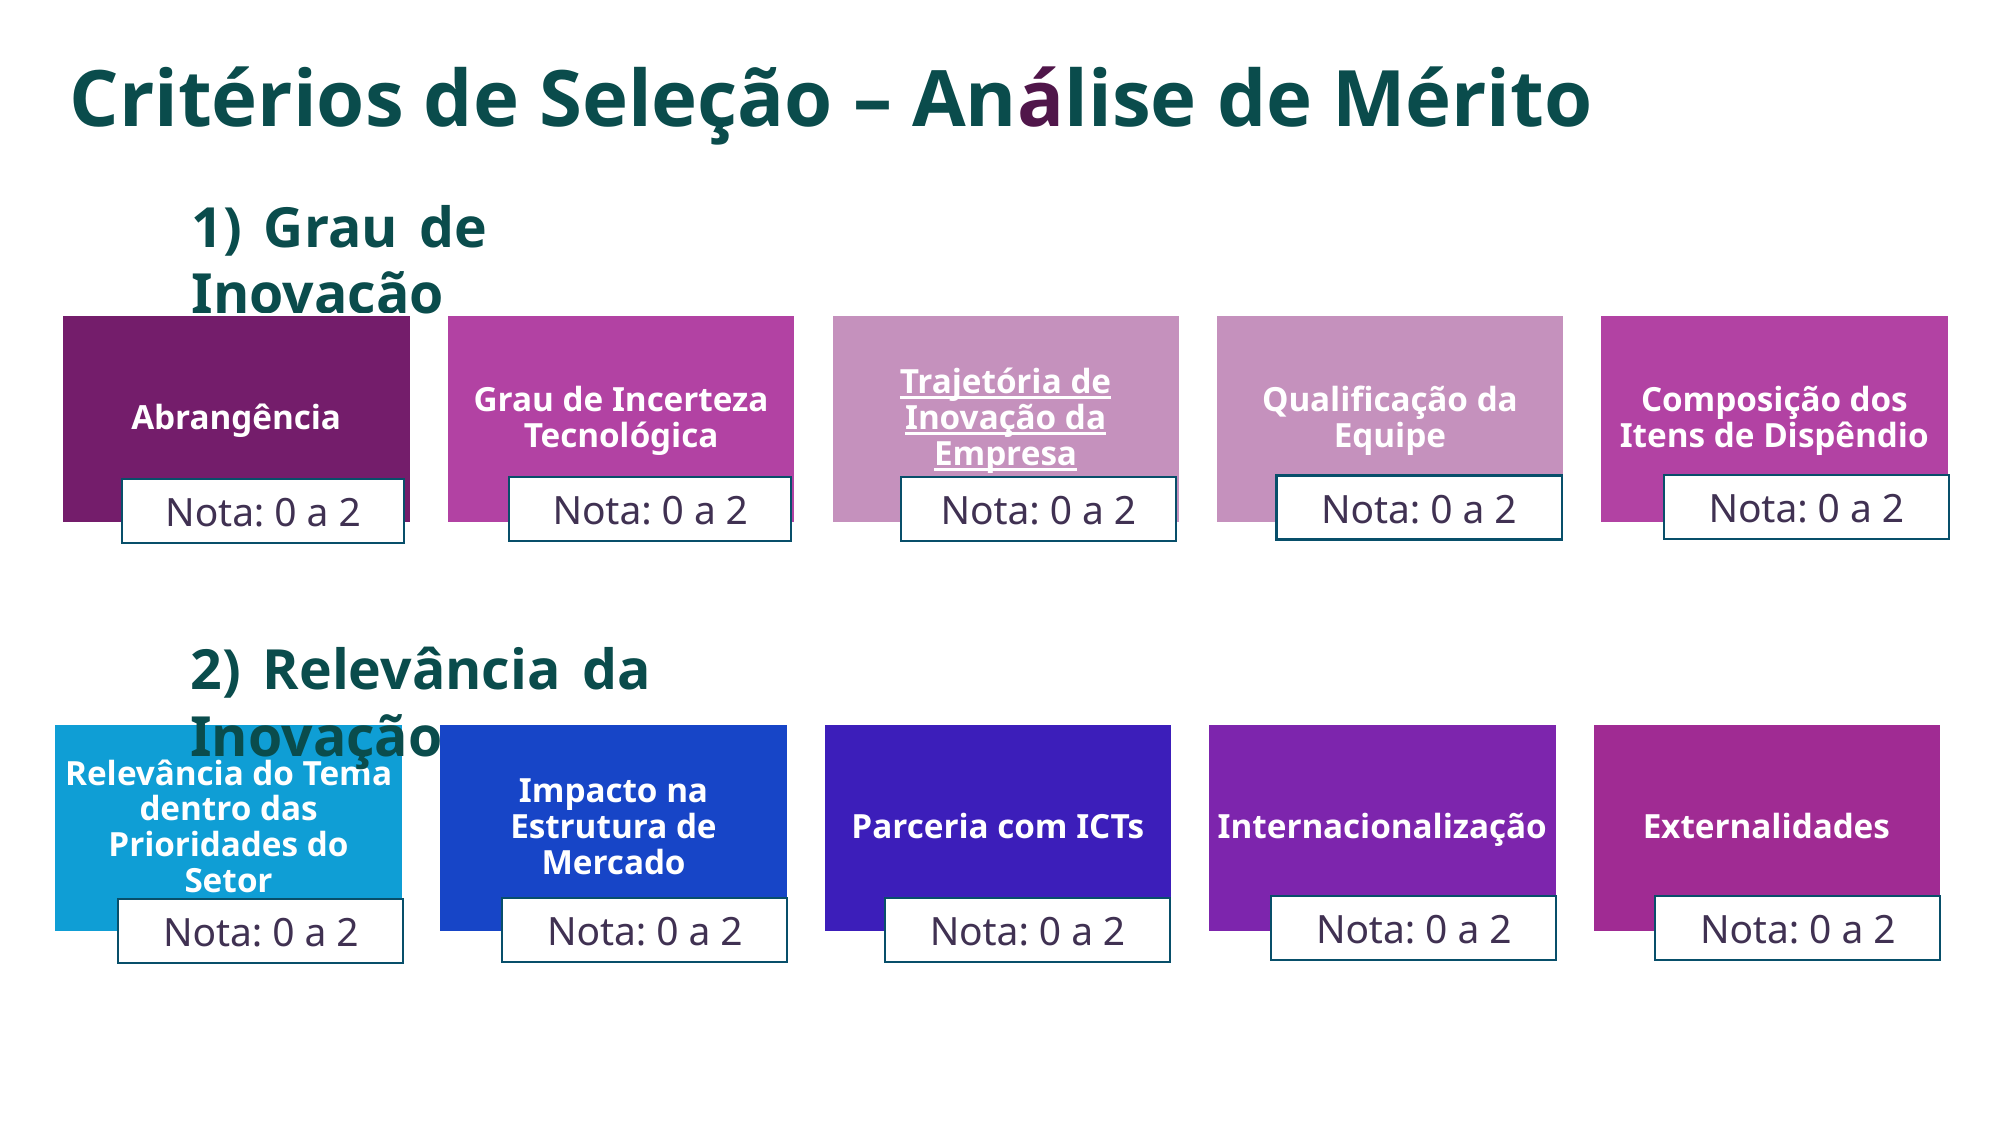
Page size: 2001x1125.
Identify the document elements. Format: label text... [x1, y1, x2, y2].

text_box Nota: 0 a 2 [509, 477, 791, 541]
text_box Critérios de Seleção – Análise de Mérito [49, 21, 1938, 170]
text_box Qualificação da Equipe [1215, 314, 1565, 524]
text_box Impacto na Estrutura de Mercado [438, 723, 789, 933]
text_box Nota: 0 a 2 [122, 479, 404, 543]
text_box Nota: 0 a 2 [118, 899, 403, 963]
text_box Abrangência [61, 314, 412, 524]
text_box Nota: 0 a 2 [901, 477, 1176, 541]
text_box Trajetória de Inovação da Empresa [830, 314, 1181, 524]
text_box 1) Grau de Inovação [177, 184, 581, 333]
text_box Nota: 0 a 2 [1664, 475, 1949, 539]
text_box Internacionalização [1207, 723, 1558, 933]
text_box Parceria com ICTs [823, 723, 1173, 933]
text_box 2) Relevância da Inovação [176, 627, 743, 775]
text_box Externalidades [1592, 723, 1942, 933]
text_box Grau de Incerteza Tecnológica [446, 314, 797, 524]
text_box Nota: 0 a 2 [502, 898, 787, 962]
text_box Nota: 0 a 2 [1271, 896, 1556, 960]
text_box Nota: 0 a 2 [885, 898, 1170, 962]
text_box Relevância do Tema dentro das Prioridades do Setor [53, 723, 404, 933]
text_box Composição dos Itens de Dispêndio [1599, 314, 1950, 524]
text_box Nota: 0 a 2 [1655, 896, 1940, 960]
text_box Nota: 0 a 2 [1276, 476, 1562, 540]
